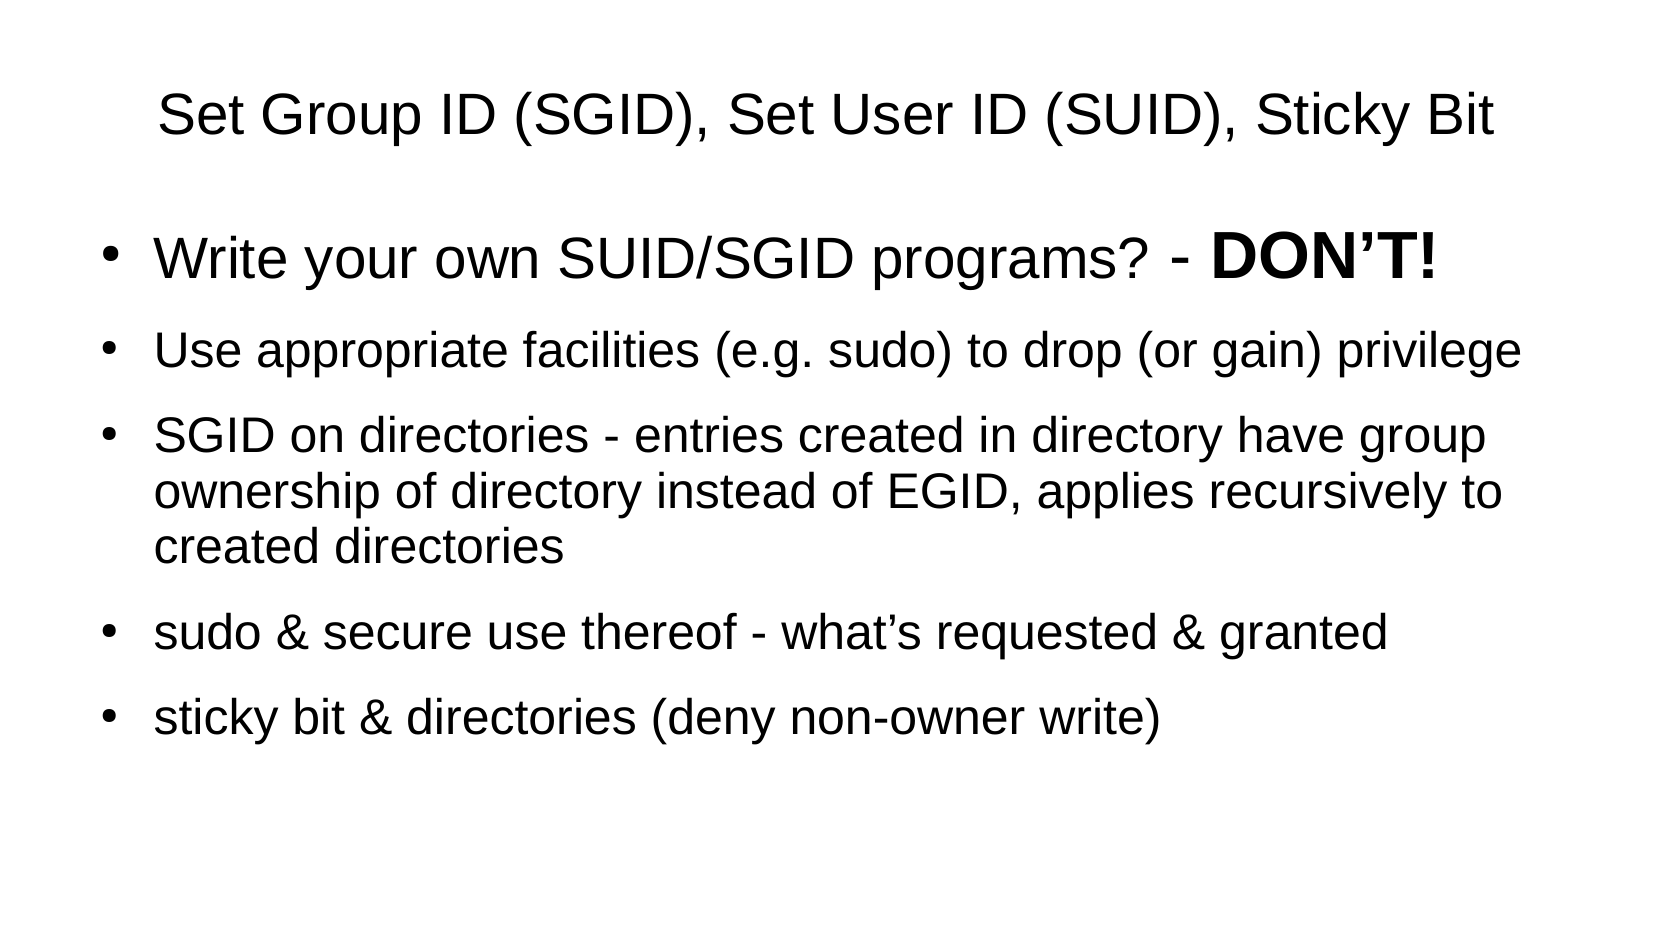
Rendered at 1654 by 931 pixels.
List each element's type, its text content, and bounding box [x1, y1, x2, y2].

title Set Group ID (SGID), Set User ID (SUID), Sticky Bit [82, 37, 1571, 193]
list Write your own SUID/SGID programs? - DON’T! Use appropriate facilities (e.g. sudo) to drop (or gain) privilege SGID on directories - entries created in directory have group ownership of directory instead of EGID, applies recursively to created directories sudo & secure use thereof - what’s requested & granted sticky bit & directories (deny non-owner write) [82, 217, 1571, 758]
